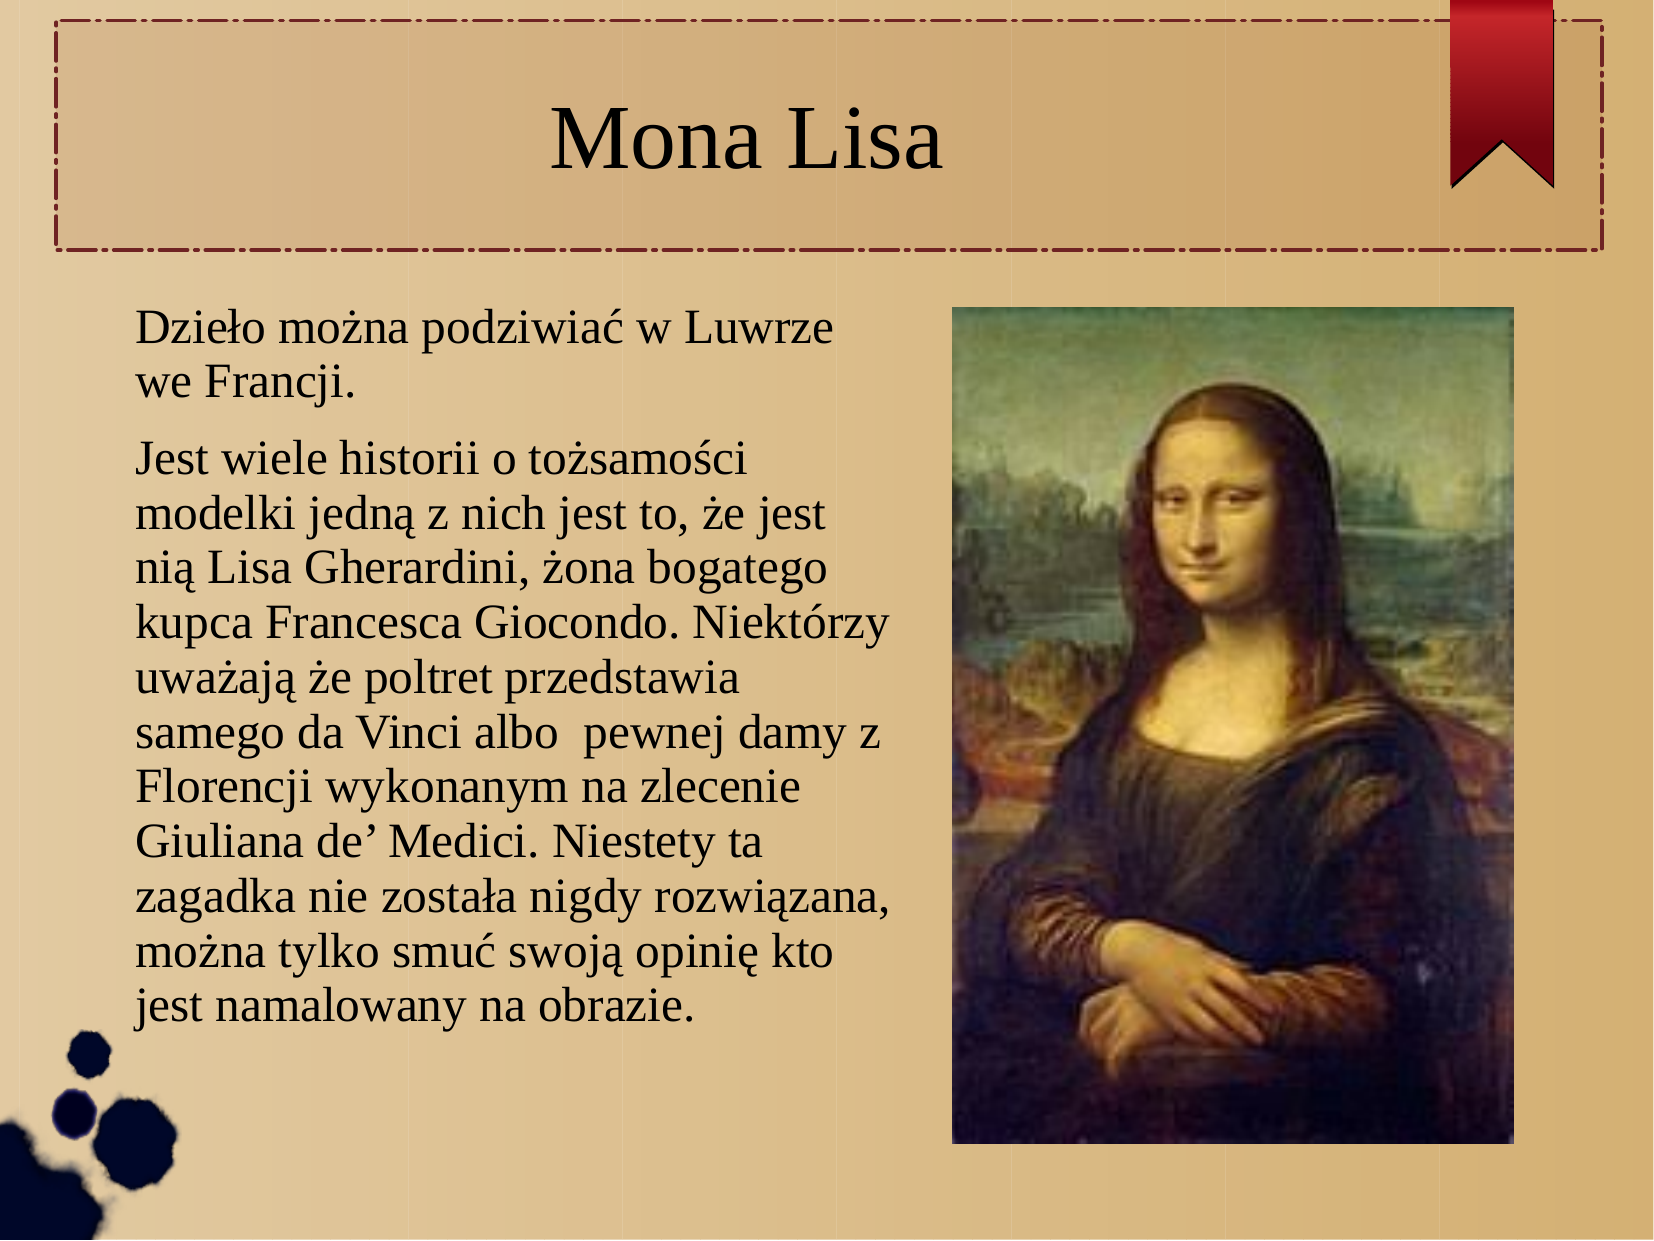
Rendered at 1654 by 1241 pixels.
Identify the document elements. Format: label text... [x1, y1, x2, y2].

picture [952, 307, 1514, 1144]
title Mona Lisa [82, 47, 1412, 229]
list Dzieło można podziwiać w Luwrze we Francji. Jest wiele historii o tożsamości modelki jedną z nich jest to, że jest nią Lisa Gherardini, żona bogatego kupca Francesca Giocondo. Niektórzy uważają że poltret przedstawia samego da Vinci albo pewnej damy z Florencji wykonanym na zlecenie Giuliana de’ Medici. Niestety ta zagadka nie została nigdy rozwiązana, można tylko smuć swoją opinię kto jest namalowany na obrazie. [82, 299, 898, 1075]
